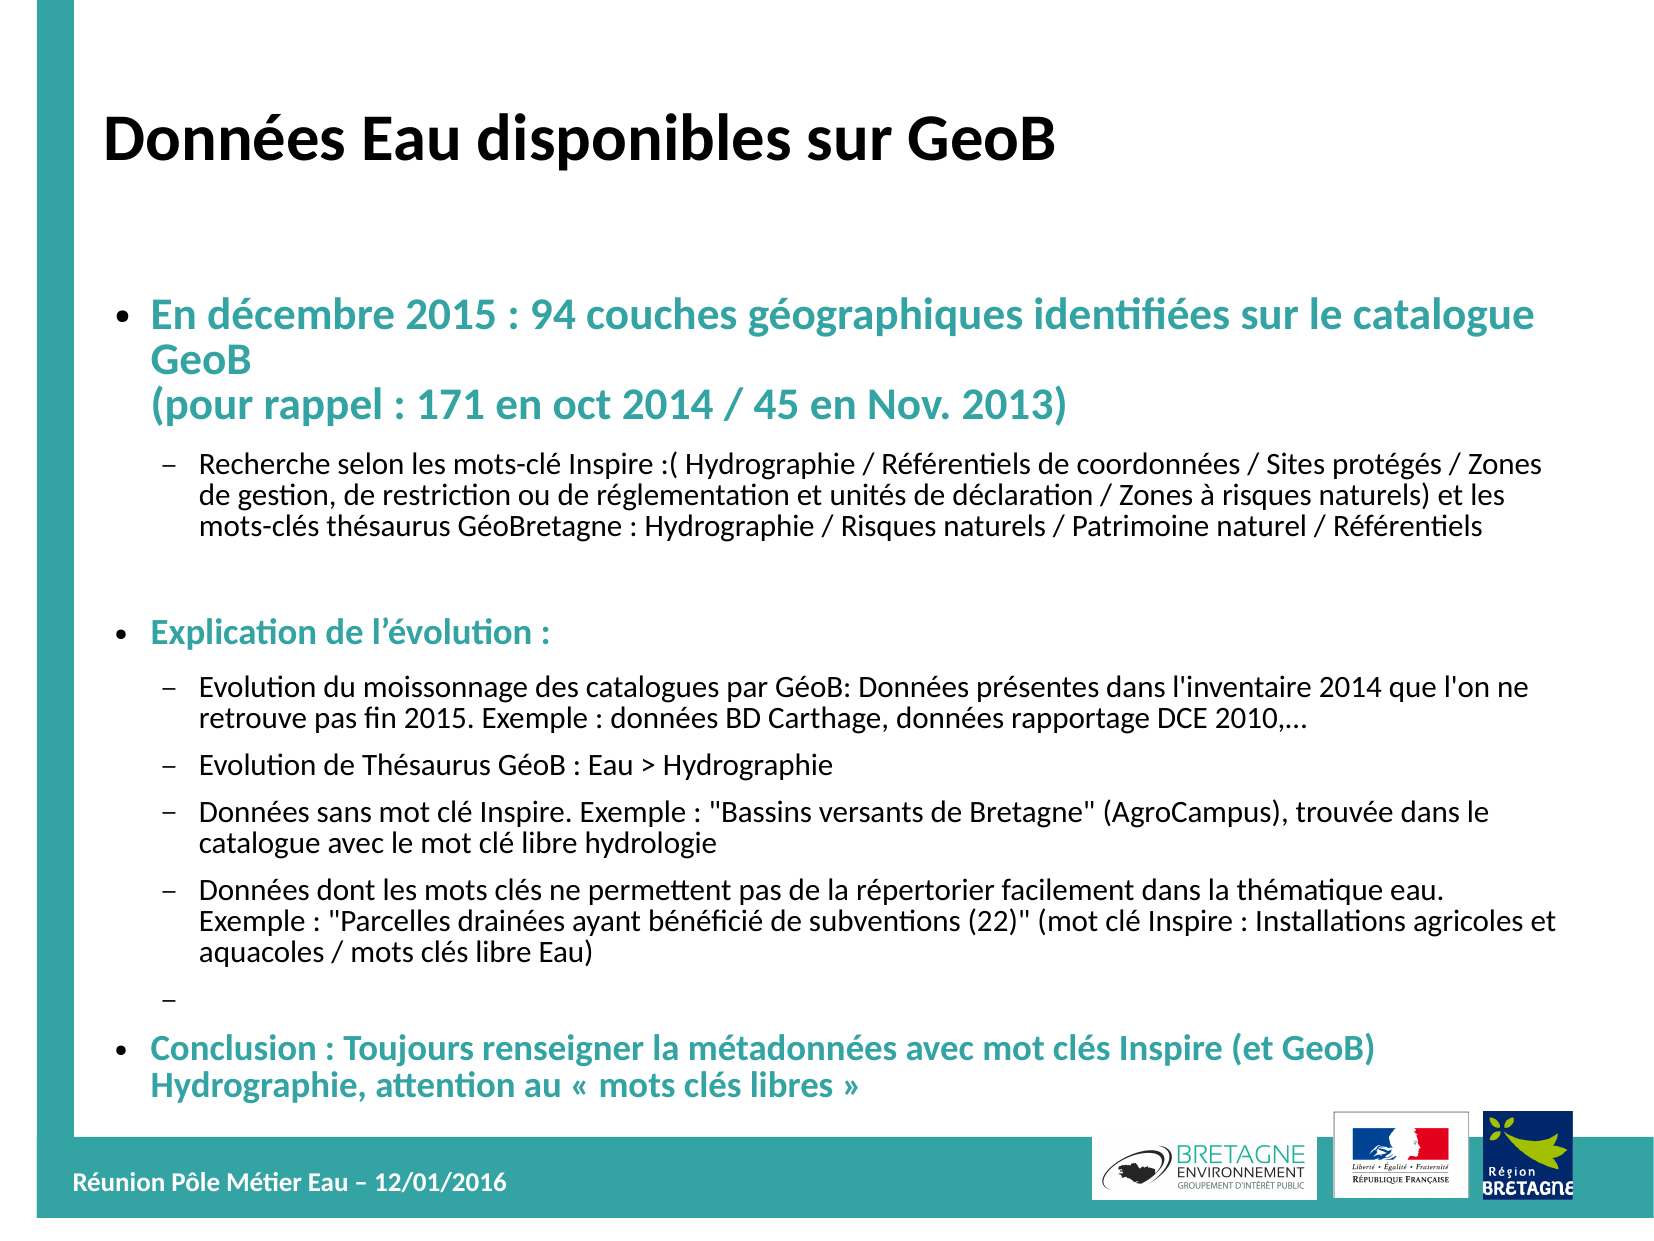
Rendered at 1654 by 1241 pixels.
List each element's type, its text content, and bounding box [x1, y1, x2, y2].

picture [1092, 1134, 1317, 1200]
list En décembre 2015 : 94 couches géographiques identifiées sur le catalogue GeoB (pour rappel : 171 en oct 2014 / 45 en Nov. 2013) Recherche selon les mots-clé Inspire :( Hydrographie / Référentiels de coordonnées / Sites protégés / Zones de gestion, de restriction ou de réglementation et unités de déclaration / Zones à risques naturels) et les mots-clés thésaurus GéoBretagne : Hydrographie / Risques naturels / Patrimoine naturel / Référentiels Explication de l’évolution : Evolution du moissonnage des catalogues par GéoB: Données présentes dans l'inventaire 2014 que l'on ne retrouve pas fin 2015. Exemple : données BD Carthage, données rapportage DCE 2010,… Evolution de Thésaurus GéoB : Eau > Hydrographie Données sans mot clé Inspire. Exemple : "Bassins versants de Bretagne" (AgroCampus), trouvée dans le catalogue avec le mot clé libre hydrologie Données dont les mots clés ne permettent pas de la répertorier facilement dans la thématique eau. Exemple : "Parcelles drainées ayant bénéficié de subventions (22)" (mot clé Inspire : Installations agricoles et aquacoles / mots clés libre Eau) Conclusion : Toujours renseigner la métadonnées avec mot clés Inspire (et GeoB) Hydrographie, attention au « mots clés libres » [102, 295, 1558, 1114]
title Données Eau disponibles sur GeoB [103, 95, 1571, 193]
picture [1333, 1114, 1470, 1198]
picture [1483, 1111, 1573, 1200]
